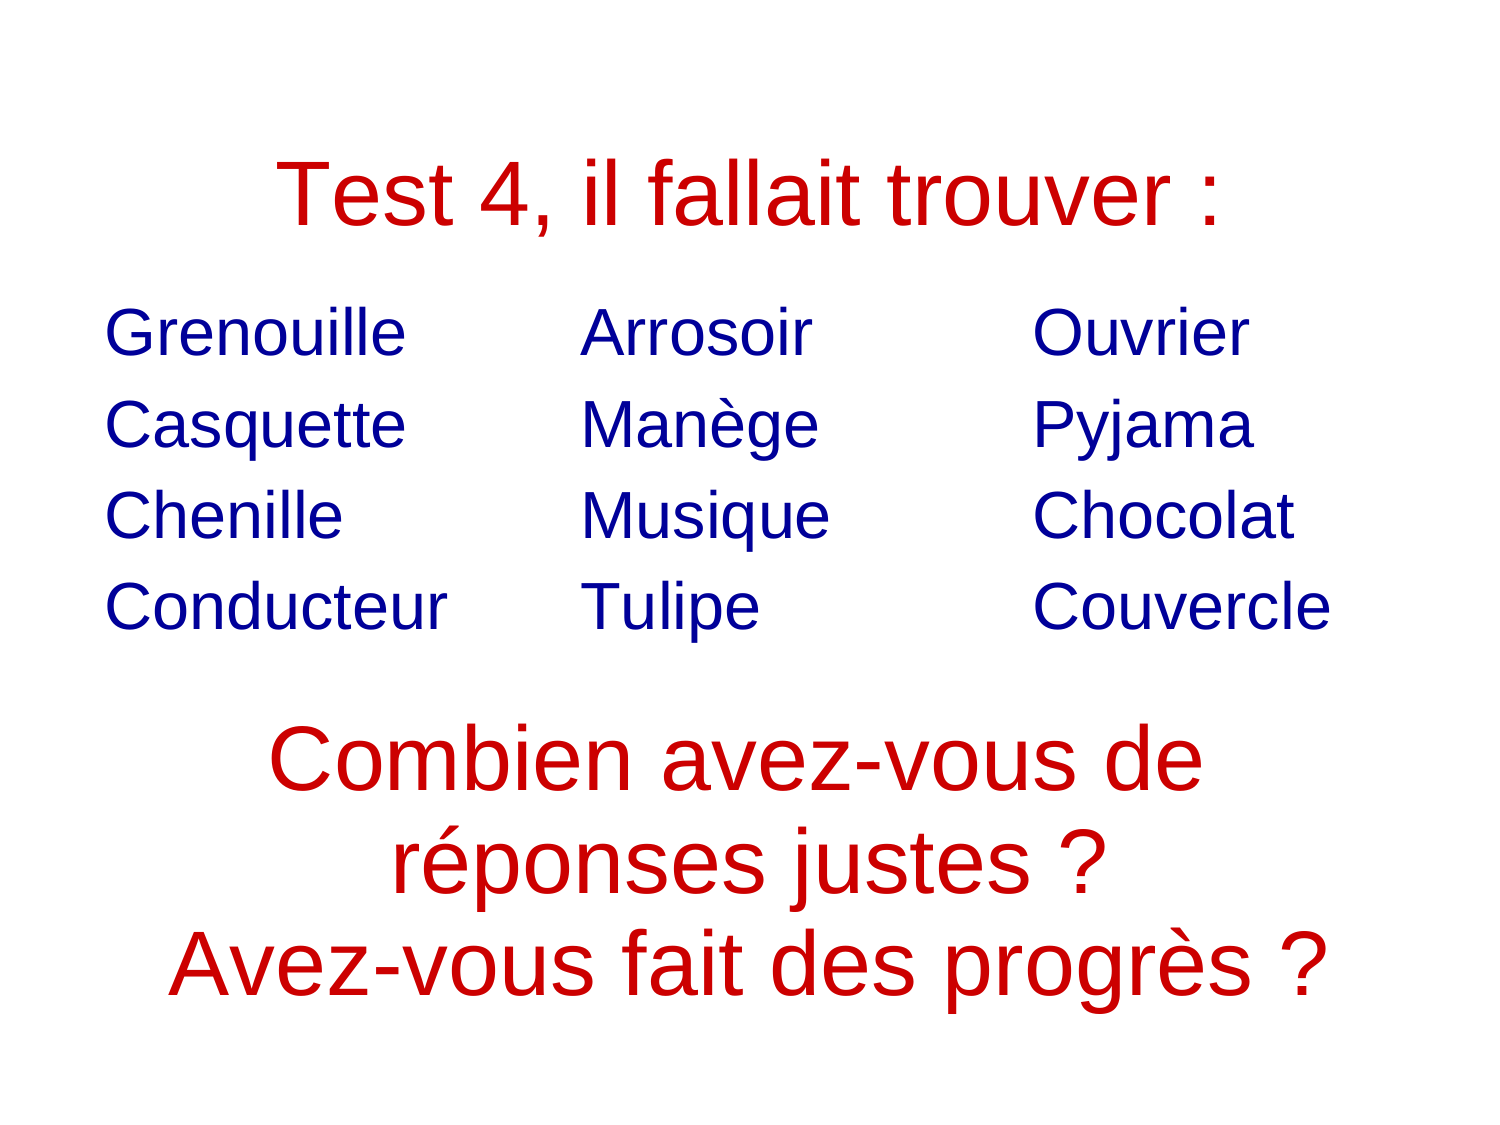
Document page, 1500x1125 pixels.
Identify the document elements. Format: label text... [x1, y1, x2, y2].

title Test 4, il fallait trouver : [112, 99, 1388, 288]
text_box Arrosoir Manège Musique Tulipe [565, 287, 959, 652]
text_box Ouvrier Pyjama Chocolat Couvercle [1017, 287, 1460, 652]
list Grenouille Casquette Chenille Conducteur [89, 287, 562, 673]
text_box Combien avez-vous de réponses justes ? Avez-vous fait des progrès ? [0, 699, 1500, 1023]
